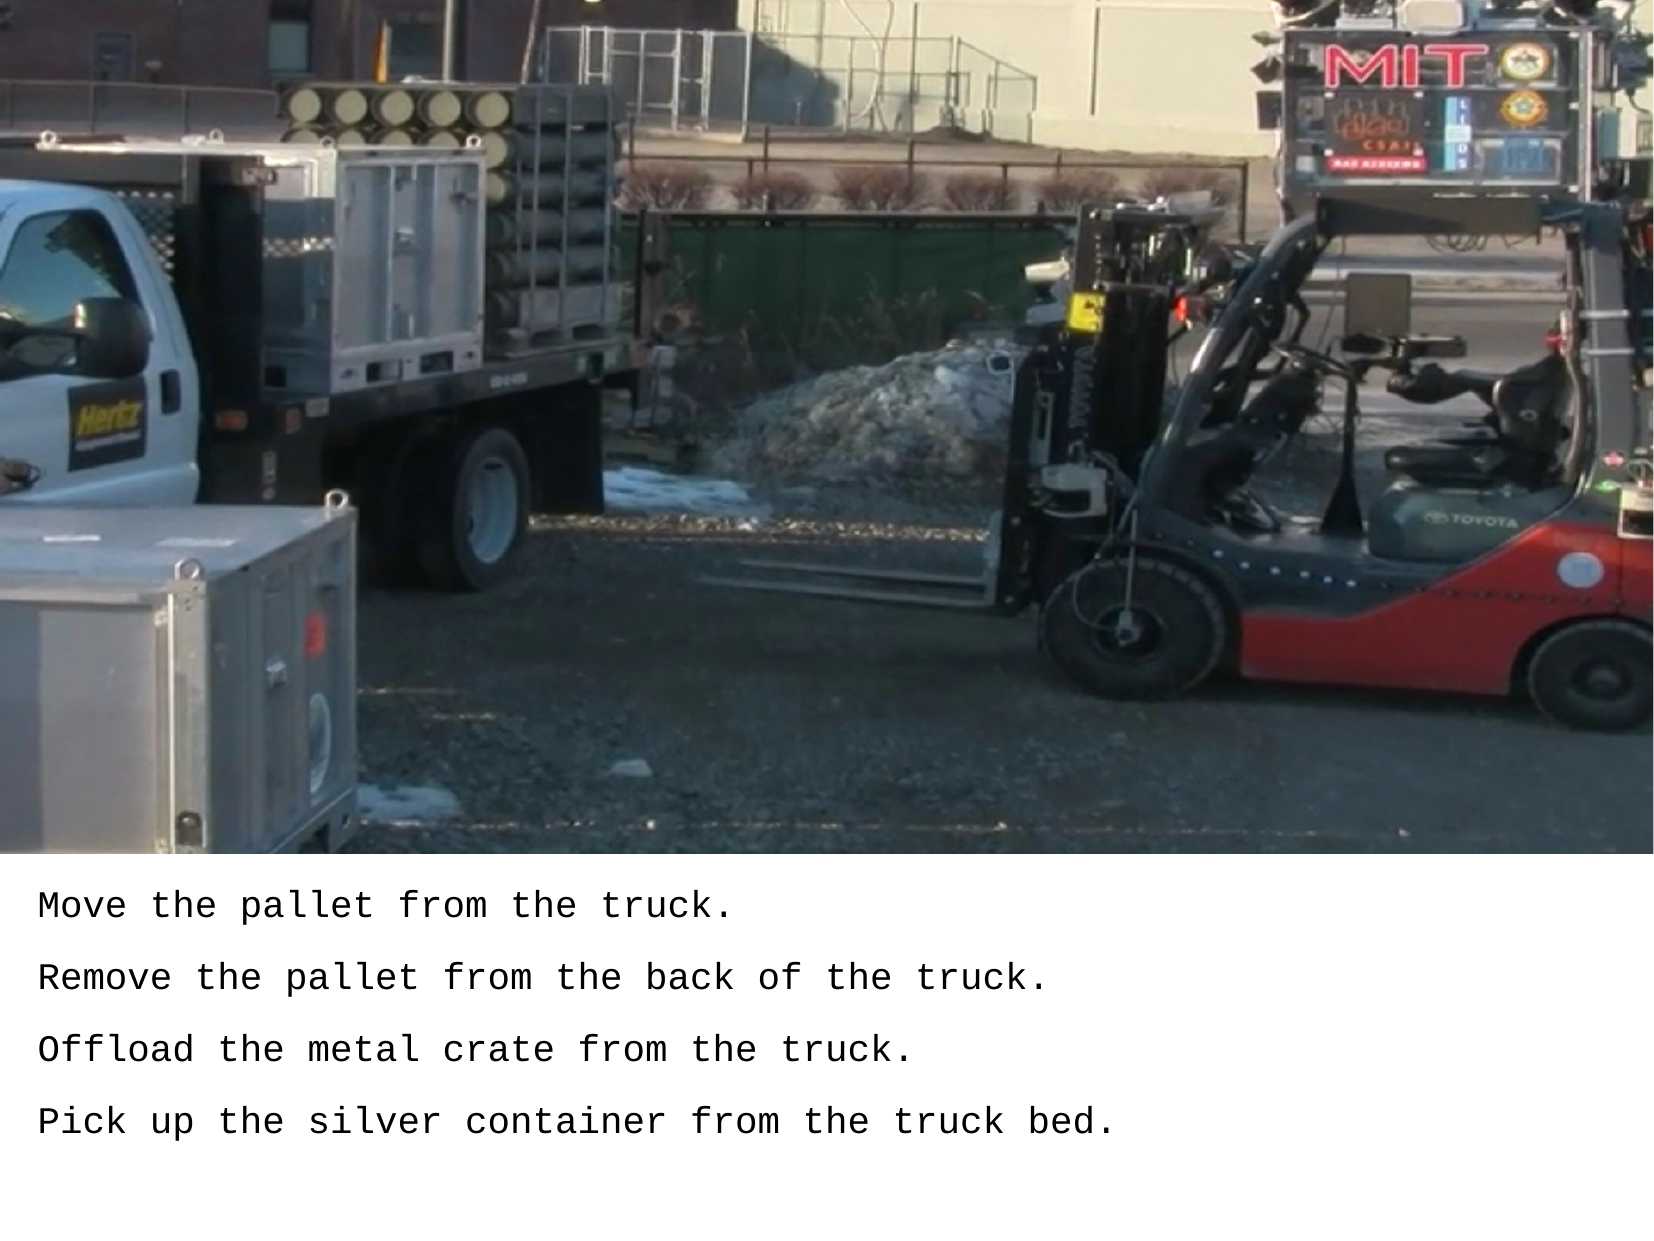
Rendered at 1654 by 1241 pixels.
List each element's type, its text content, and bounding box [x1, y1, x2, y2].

picture [0, 0, 1654, 854]
list Move the pallet from the truck. Remove the pallet from the back of the truck. Offload the metal crate from the truck. Pick up the silver container from the truck bed. [37, 886, 1649, 1224]
